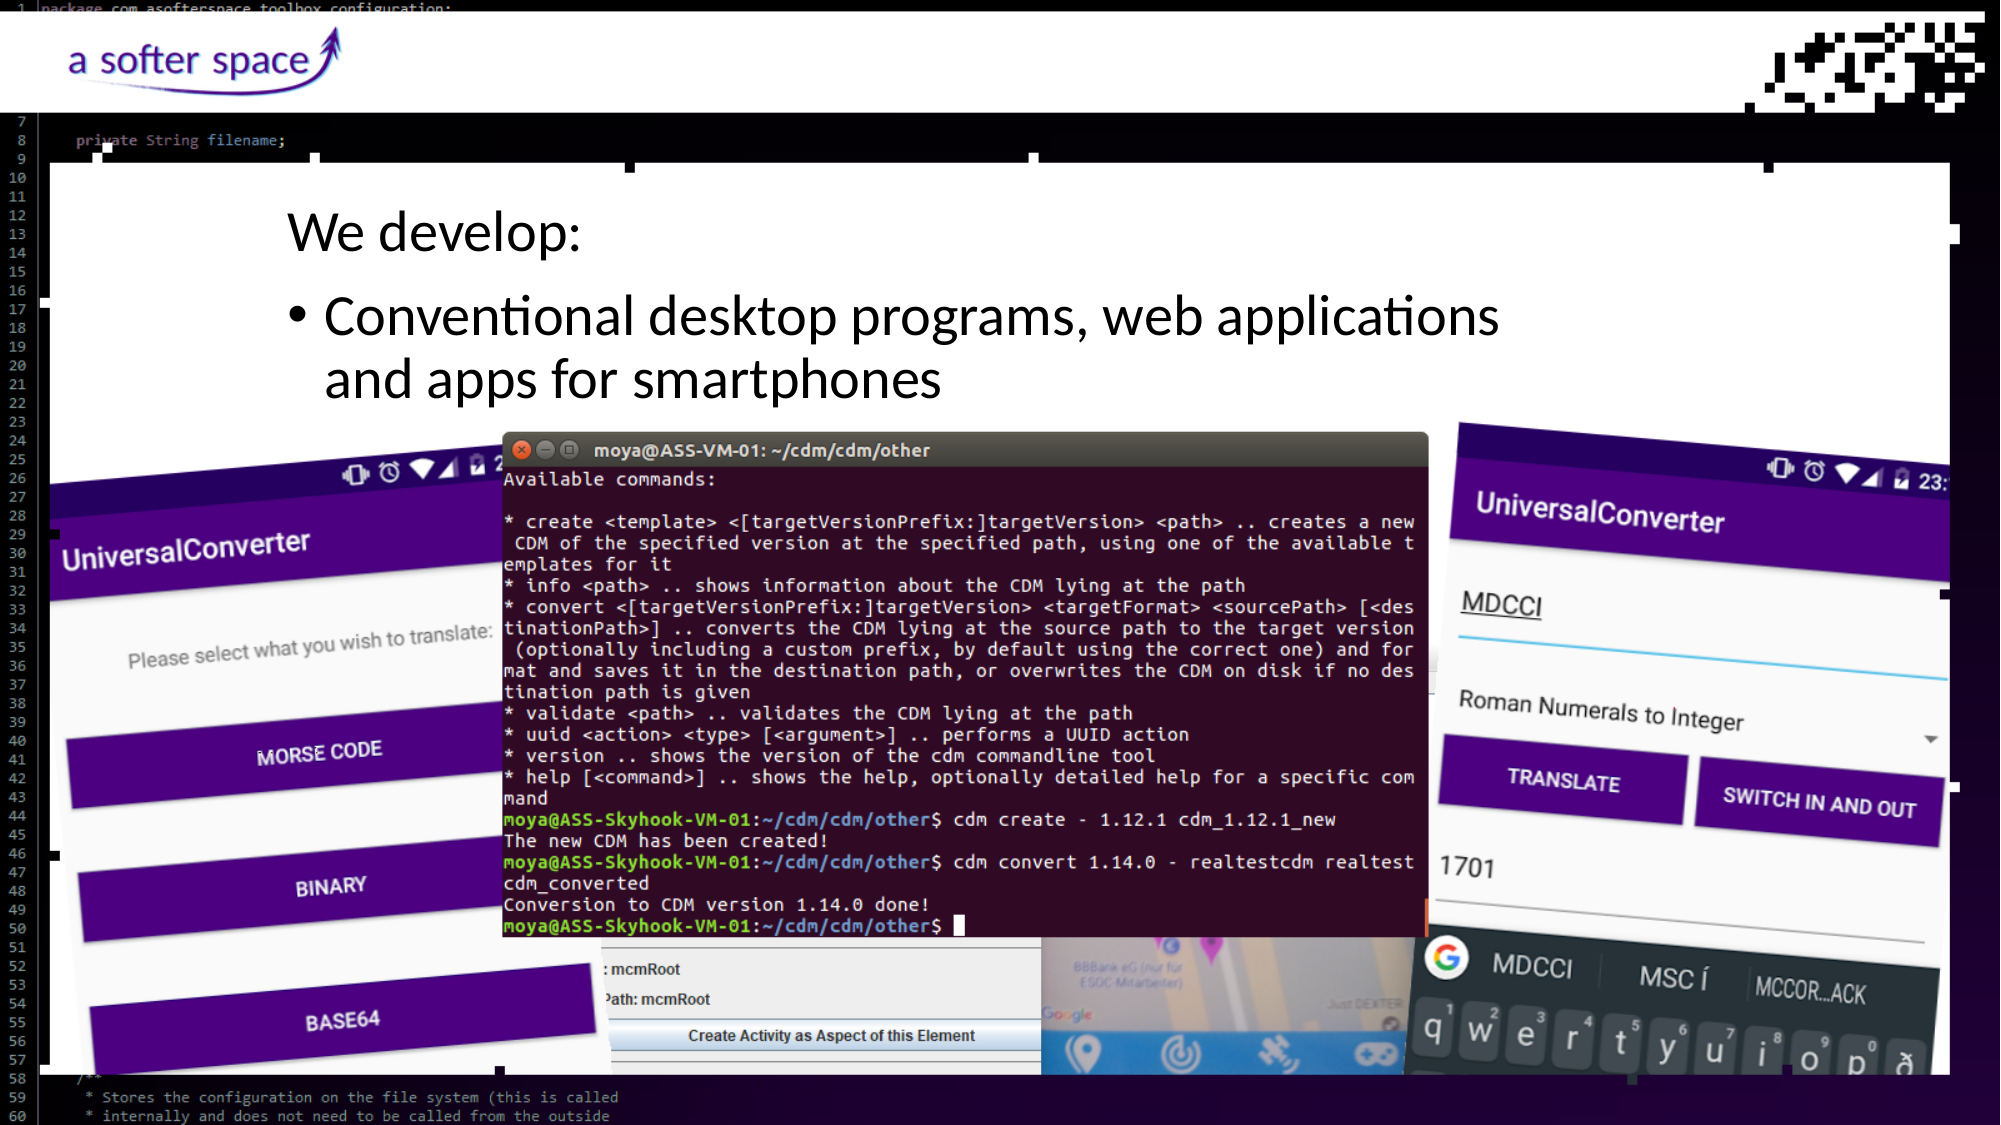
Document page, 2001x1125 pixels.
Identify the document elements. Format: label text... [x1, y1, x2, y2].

list We develop: Conventional desktop programs, web applications and apps for smartphones [272, 193, 1832, 1003]
picture [0, 0, 2000, 1125]
